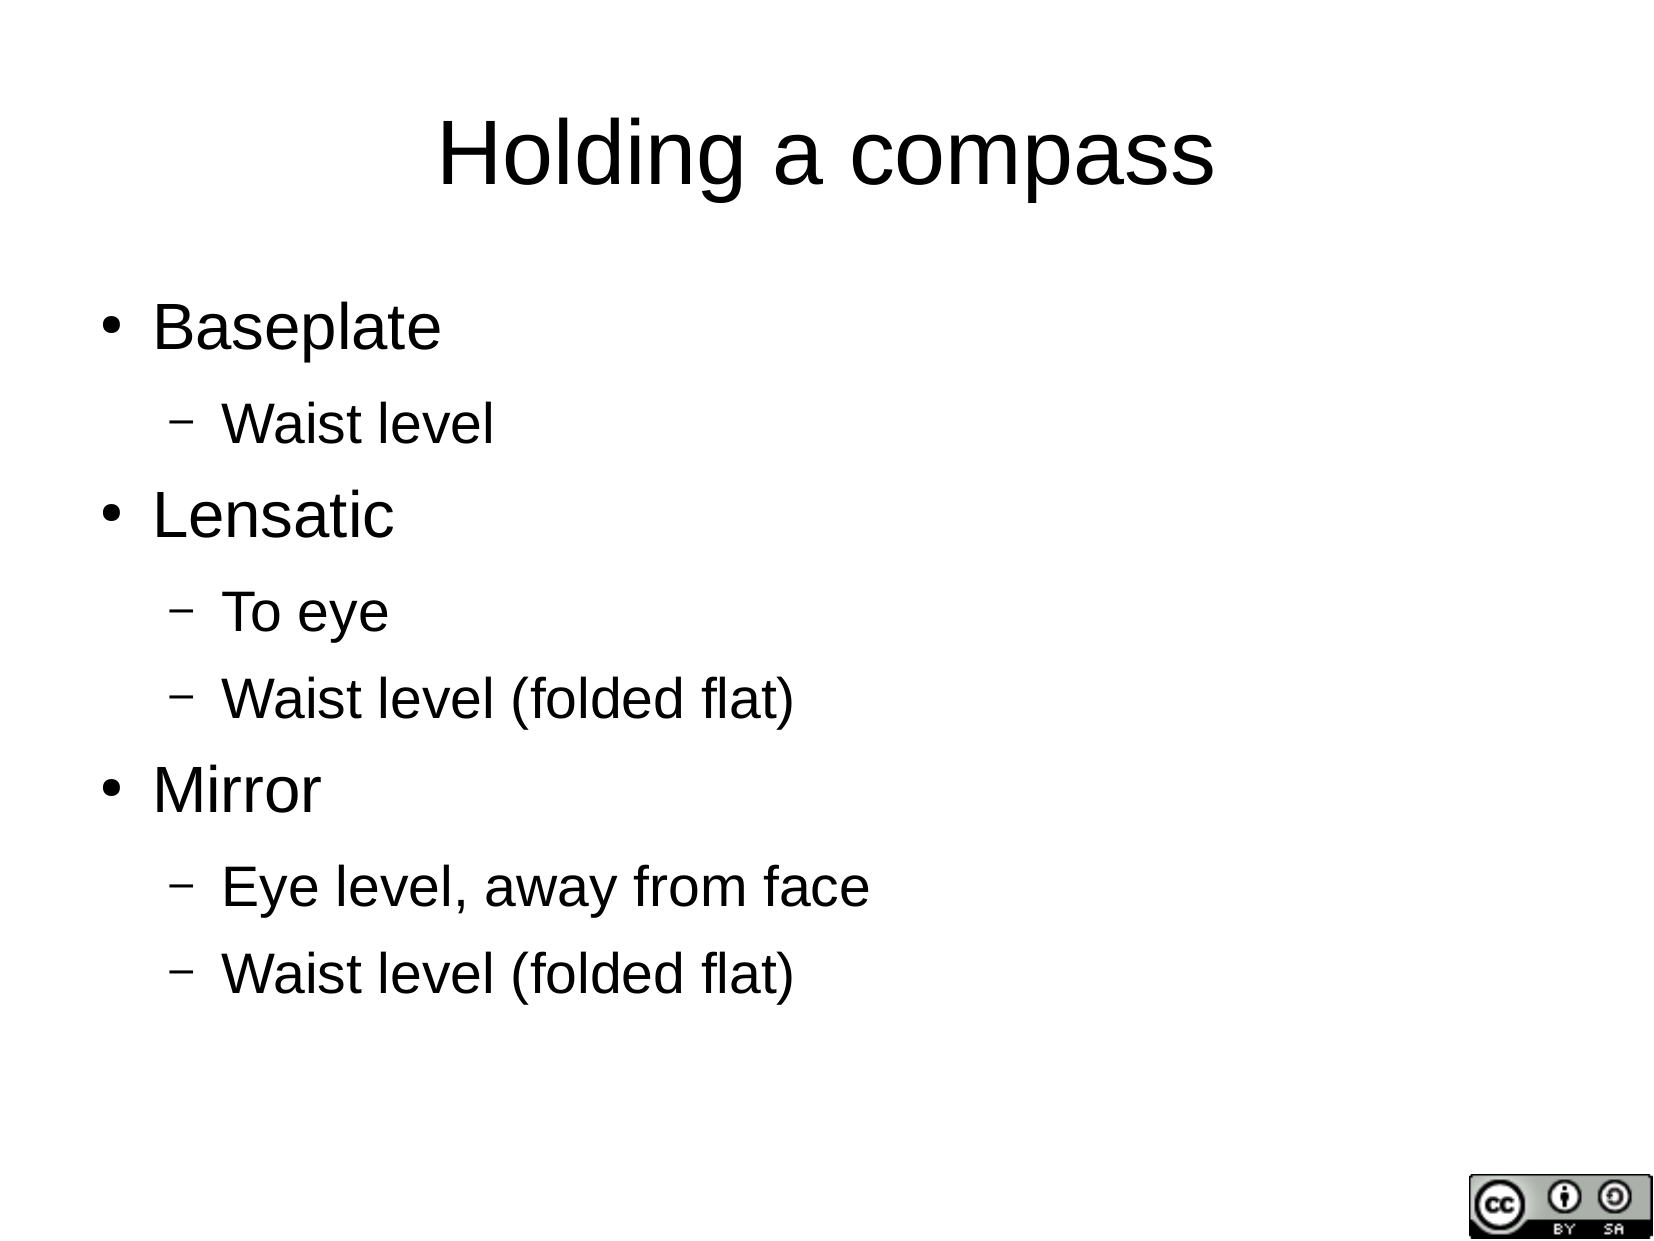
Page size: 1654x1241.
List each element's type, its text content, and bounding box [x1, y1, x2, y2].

title Holding a compass [82, 49, 1571, 257]
list Baseplate Waist level Lensatic To eye Waist level (folded flat) Mirror Eye level, away from face Waist level (folded flat) [82, 290, 1571, 1010]
picture [1469, 1174, 1653, 1239]
